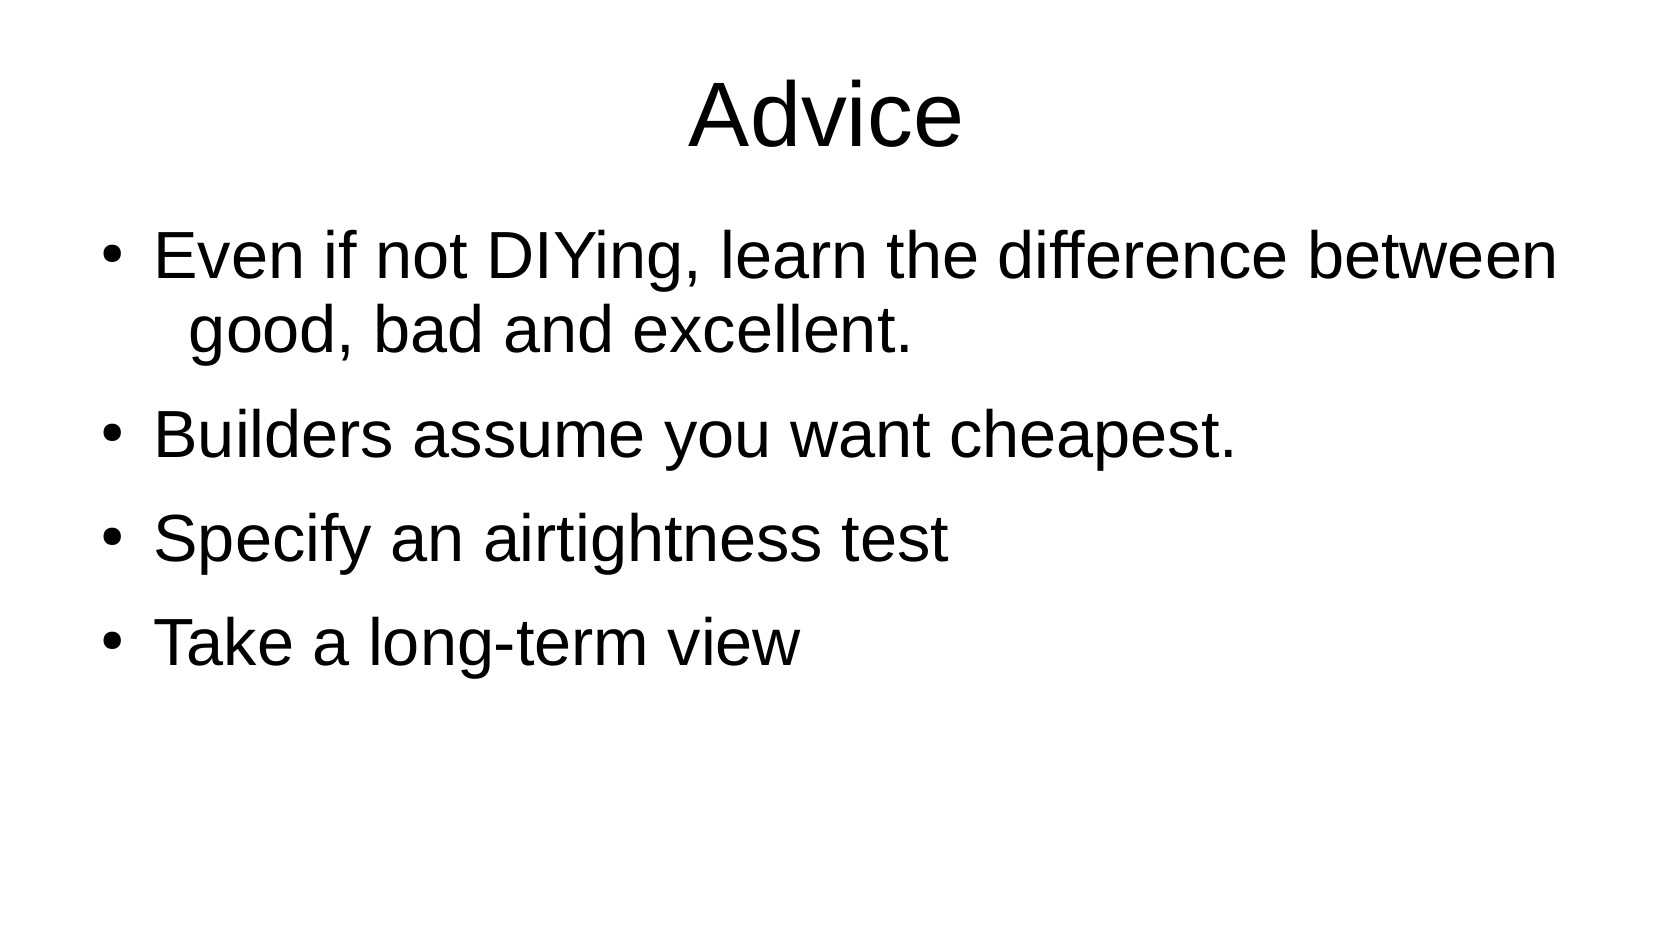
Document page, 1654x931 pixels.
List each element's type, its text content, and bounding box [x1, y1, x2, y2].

title Advice [82, 37, 1571, 193]
list Even if not DIYing, learn the difference between good, bad and excellent. Builders assume you want cheapest. Specify an airtightness test Take a long-term view [82, 217, 1571, 758]
